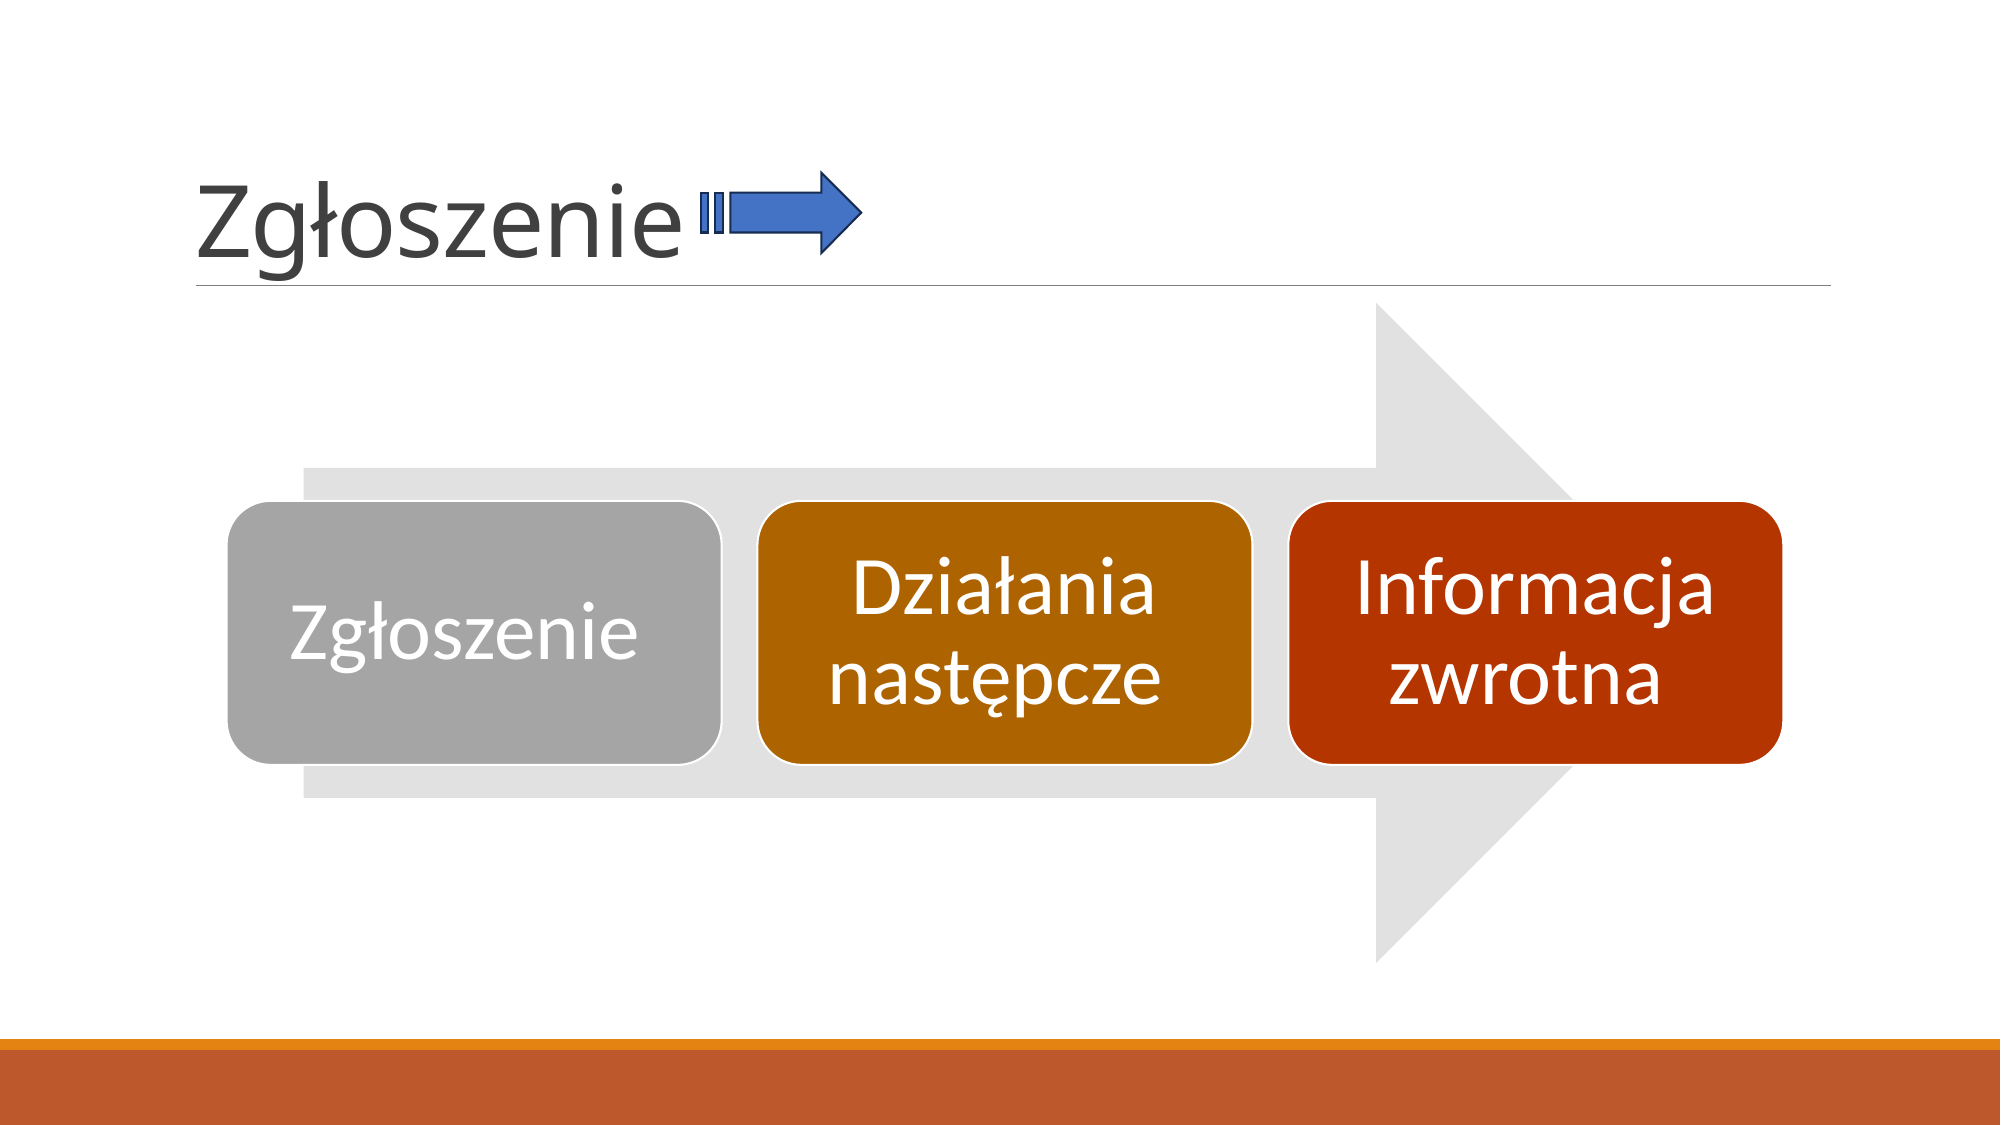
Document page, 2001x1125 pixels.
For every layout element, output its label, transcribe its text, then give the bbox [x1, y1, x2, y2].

title Zgłoszenie [180, 47, 1831, 286]
text_box [730, 172, 862, 254]
text_box [700, 192, 709, 233]
text_box Zgłoszenie [226, 500, 722, 765]
text_box Informacja zwrotna [1288, 500, 1784, 765]
text_box [715, 192, 723, 233]
text_box Działania następcze [757, 500, 1253, 765]
text_box [303, 302, 1575, 963]
